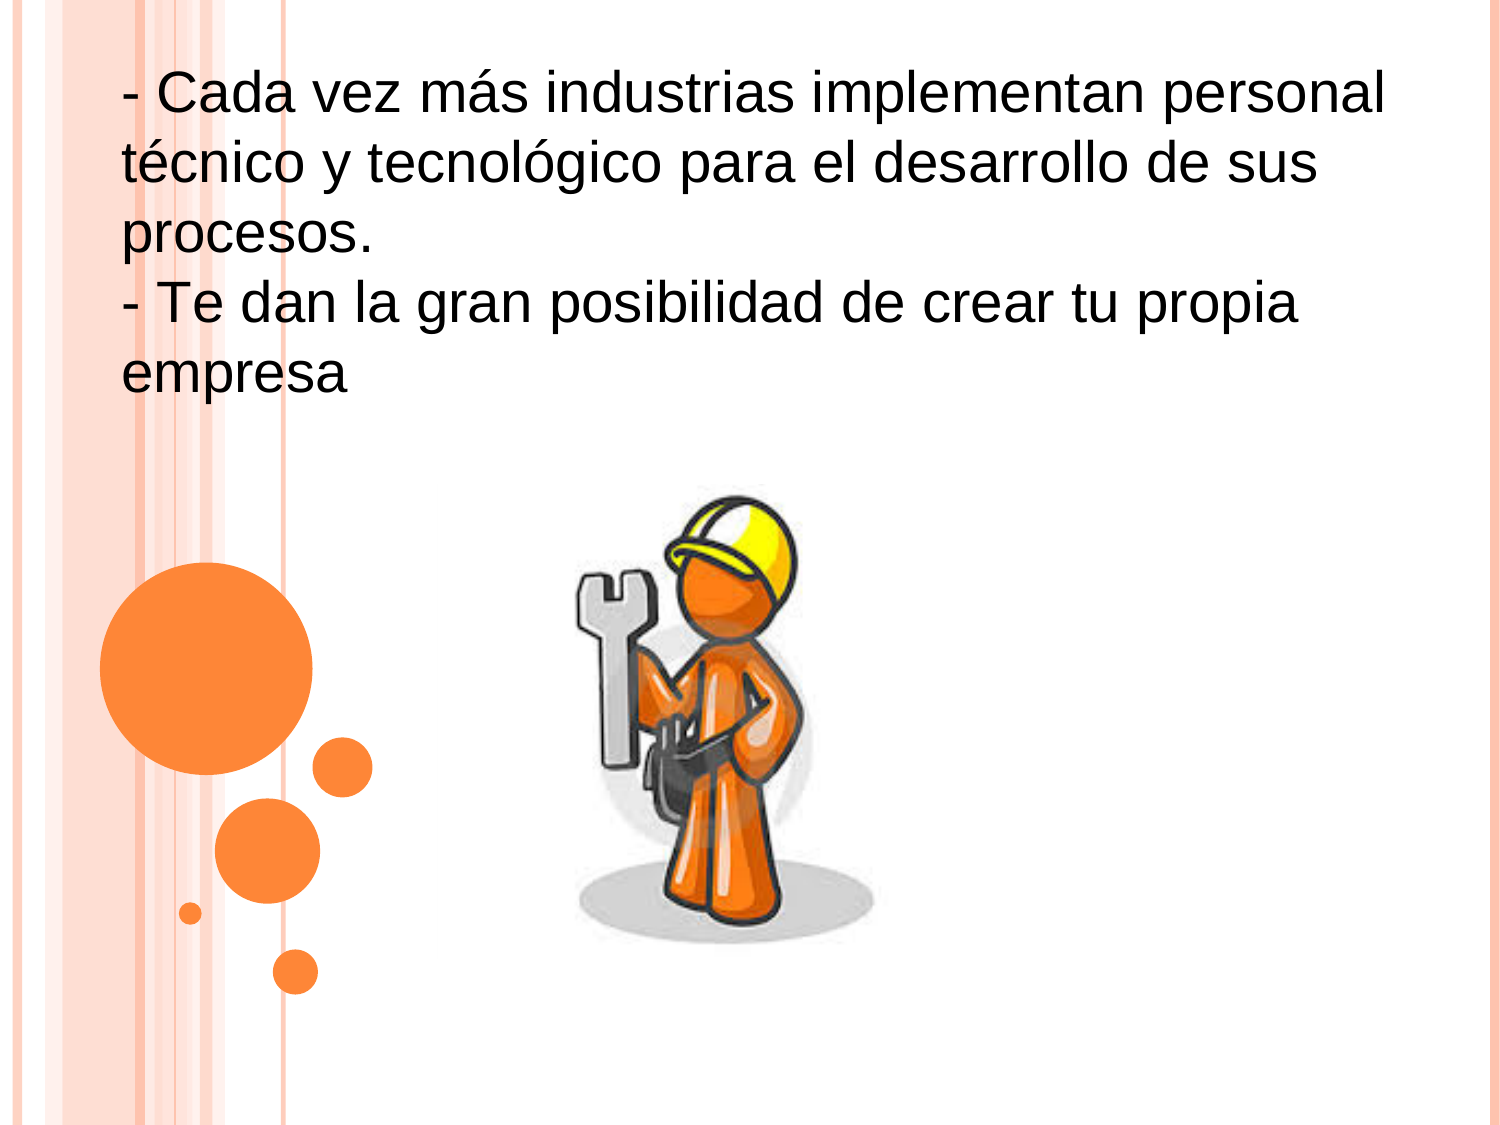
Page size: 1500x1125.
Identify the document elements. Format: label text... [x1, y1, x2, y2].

picture [436, 484, 993, 959]
text_box - Cada vez más industrias implementan personal técnico y tecnológico para el desarrollo de sus procesos. - Te dan la gran posibilidad de crear tu propia empresa [106, 47, 1418, 483]
